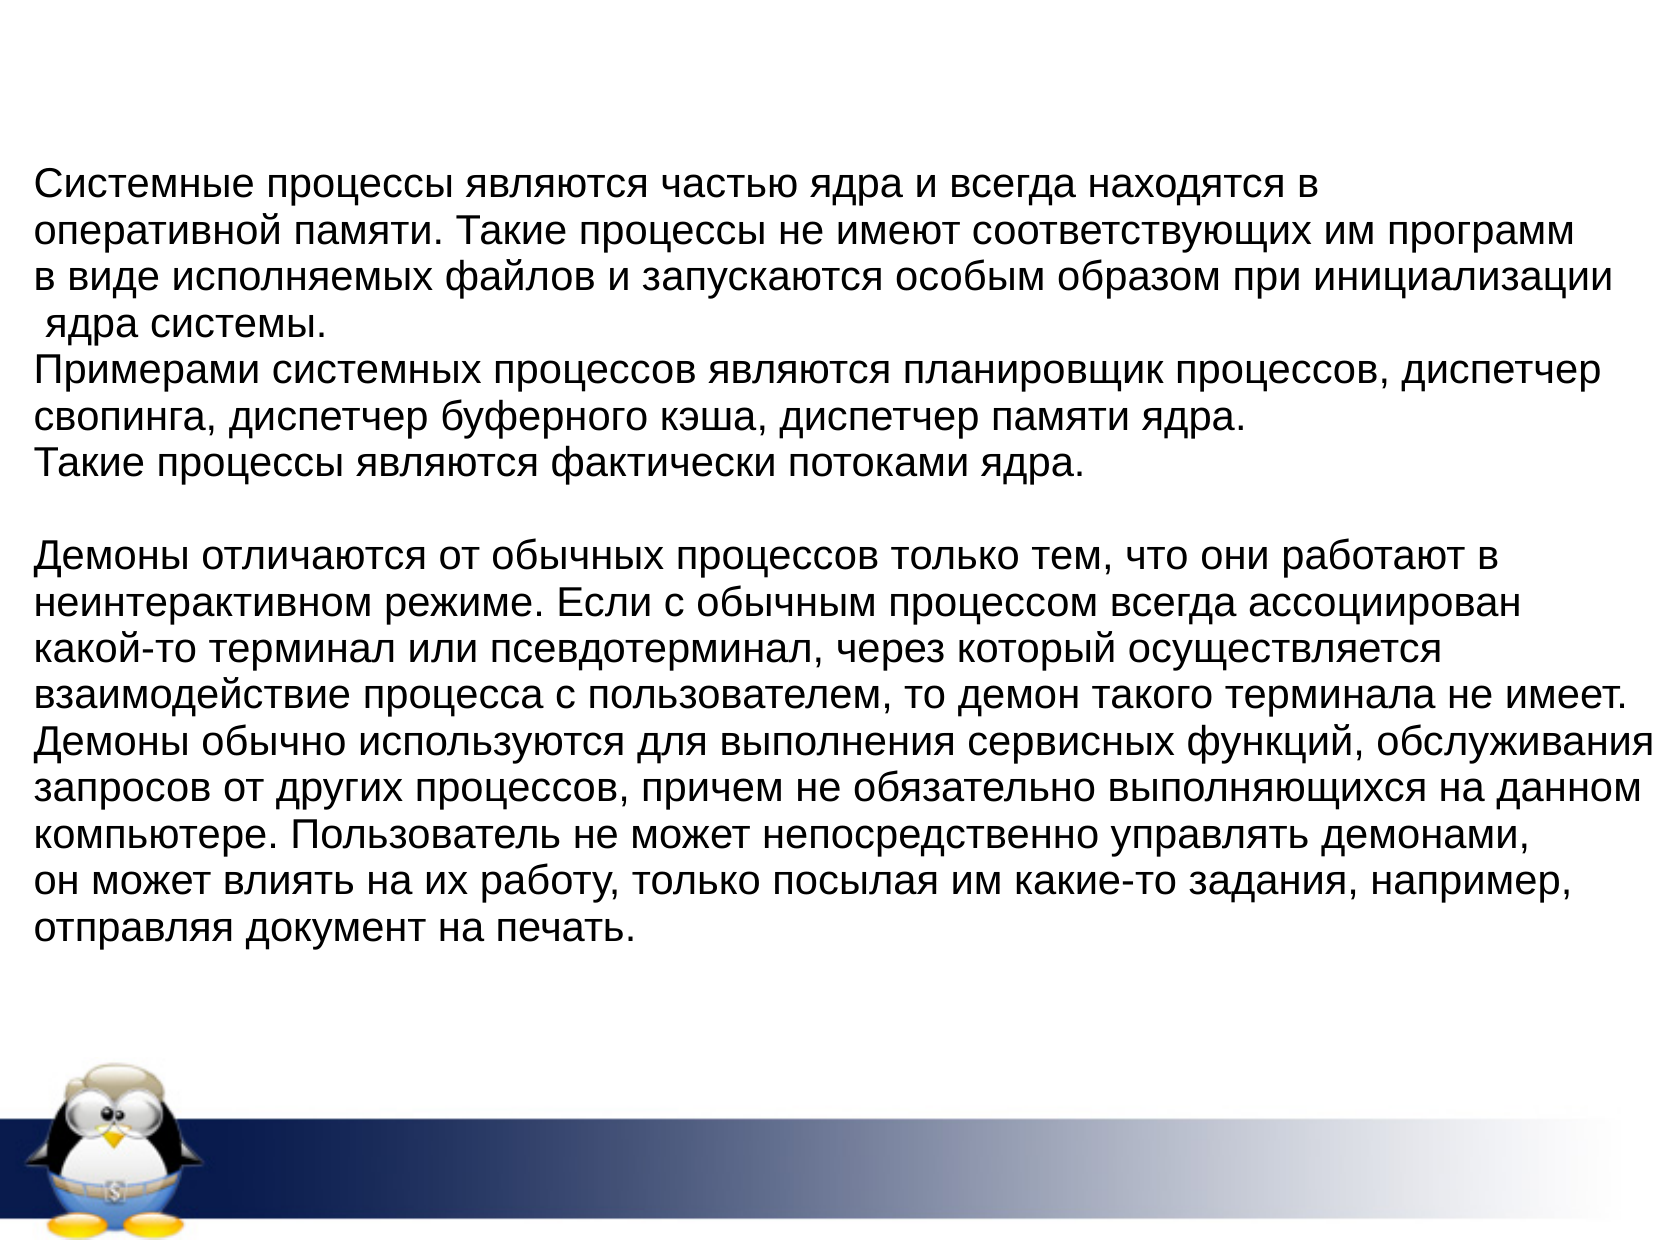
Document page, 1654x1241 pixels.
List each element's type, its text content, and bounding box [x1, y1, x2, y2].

picture [0, 1057, 1654, 1241]
text_box Системные процессы являются частью ядра и всегда находятся в оперативной памяти. Такие процессы не имеют соответствующих им программ в виде исполняемых файлов и запускаются особым образом при инициализации ядра системы. Примерами системных процессов являются планировщик процессов, диспетчер свопинга, диспетчер буферного кэша, диспетчер памяти ядра. Такие процессы являются фактически потоками ядра. Демоны отличаются от обычных процессов только тем, что они работают в неинтерактивном режиме. Если с обычным процессом всегда ассоциирован какой-то терминал или псевдотерминал, через который осуществляется взаимодействие процесса с пользователем, то демон такого терминала не имеет. Демоны обычно используются для выполнения сервисных функций, обслуживания запросов от других процессов, причем не обязательно выполняющихся на данном компьютере. Пользователь не может непосредственно управлять демонами, он может влиять на их работу, только посылая им какие-то задания, например, отправляя документ на печать. [18, 152, 1654, 963]
